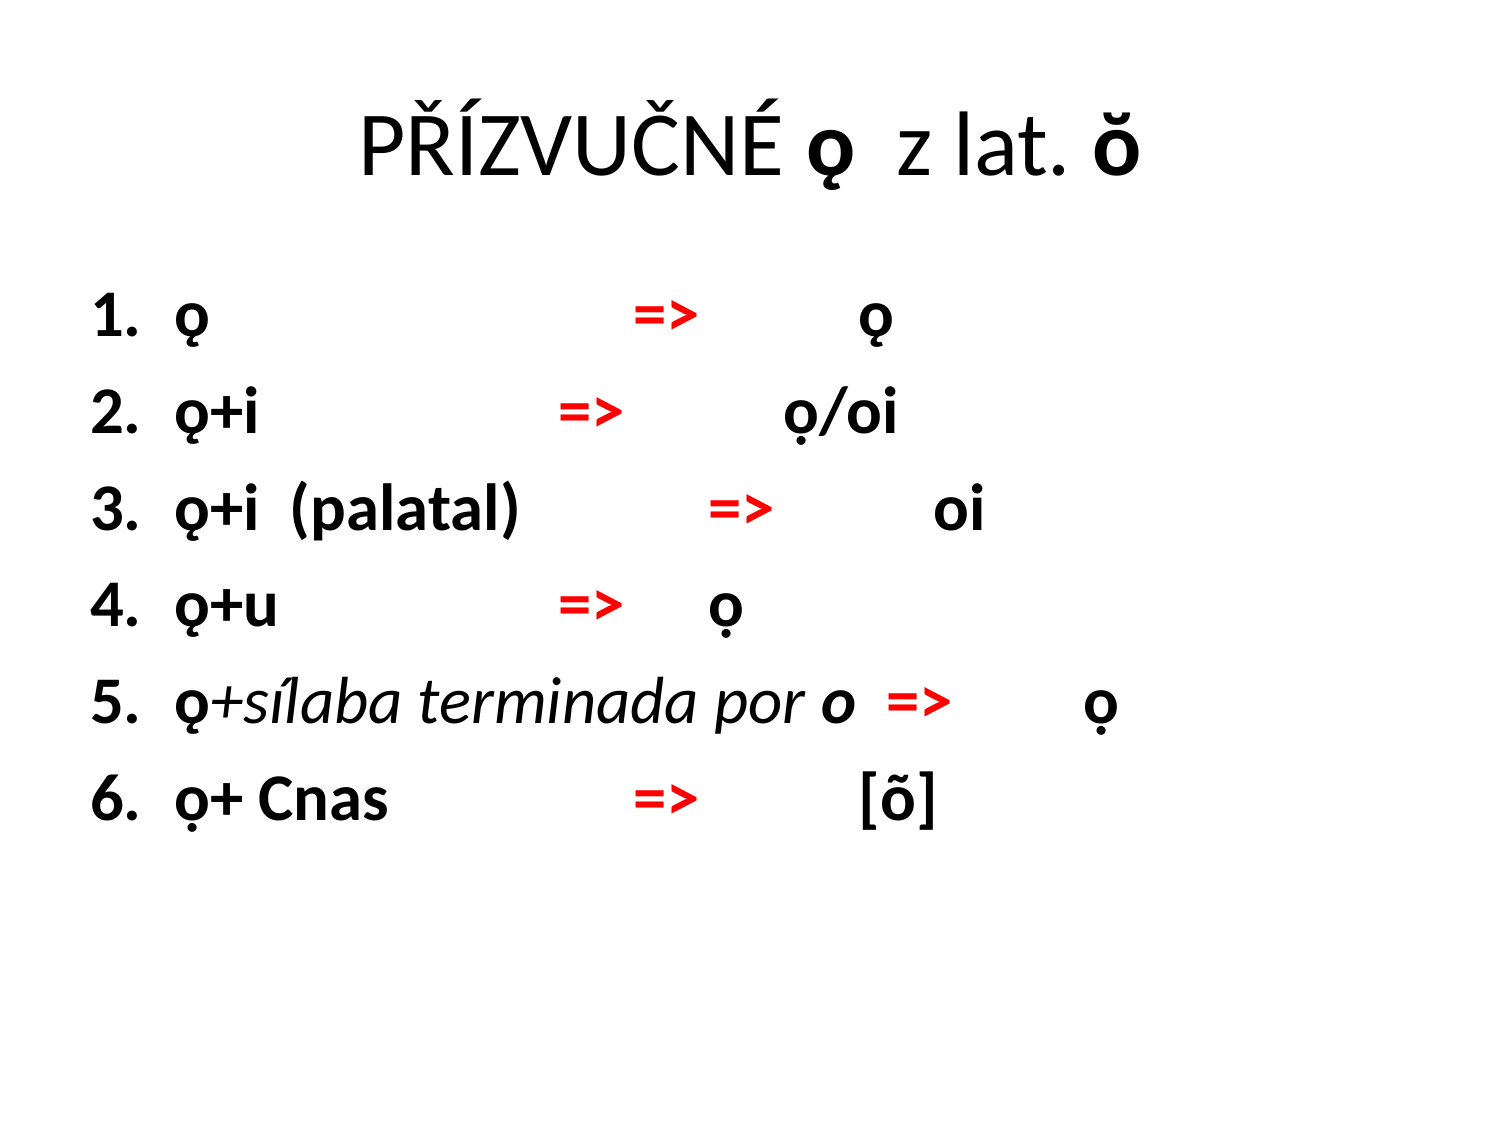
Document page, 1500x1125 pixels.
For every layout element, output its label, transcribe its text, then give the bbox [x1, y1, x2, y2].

title PŘÍZVUČNÉ ǫ z lat. ŏ [75, 45, 1426, 233]
list ǫ => ǫ ǫ+i => ọ/oi ǫ+i (palatal) => oi ǫ+u => ọ ǫ+sílaba terminada por o => ọ ọ+ Cnas => [õ] [75, 262, 1426, 1005]
